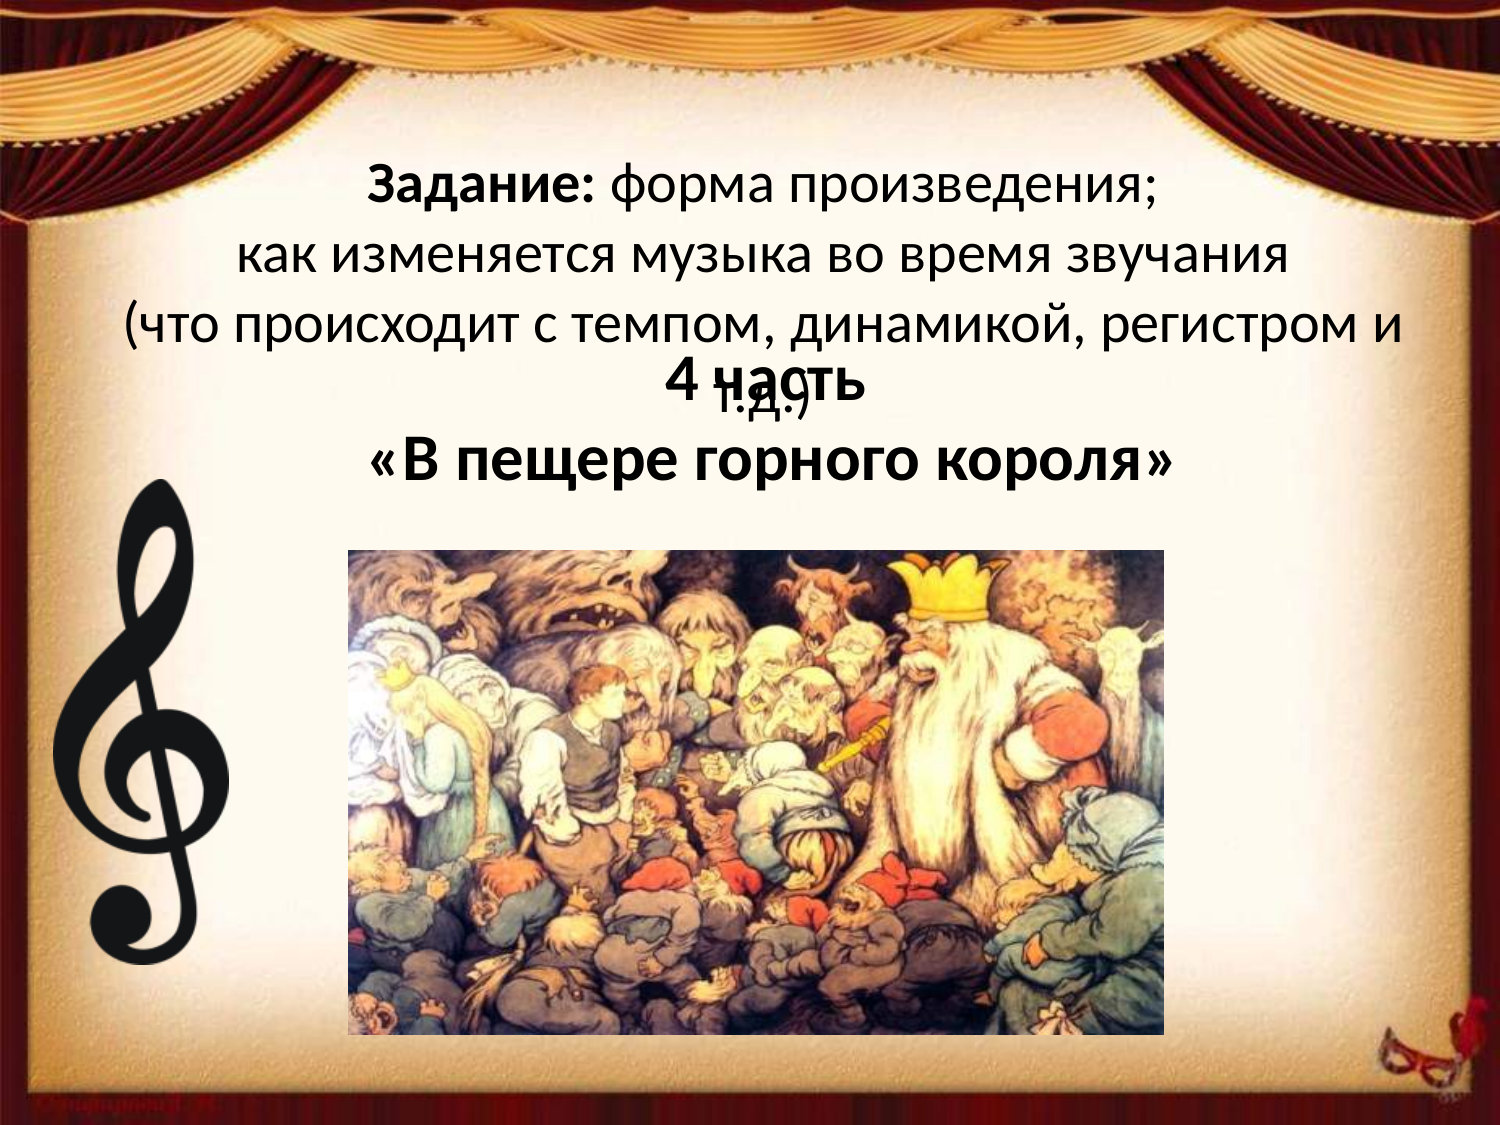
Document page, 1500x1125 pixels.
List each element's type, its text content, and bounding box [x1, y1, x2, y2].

text_box 4 часть «В пещере горного короля» [352, 326, 1195, 501]
title Задание: форма произведения; как изменяется музыка во время звучания (что происходит с темпом, динамикой, регистром и т.д.) [88, 137, 1439, 325]
picture [0, 0, 1500, 1125]
